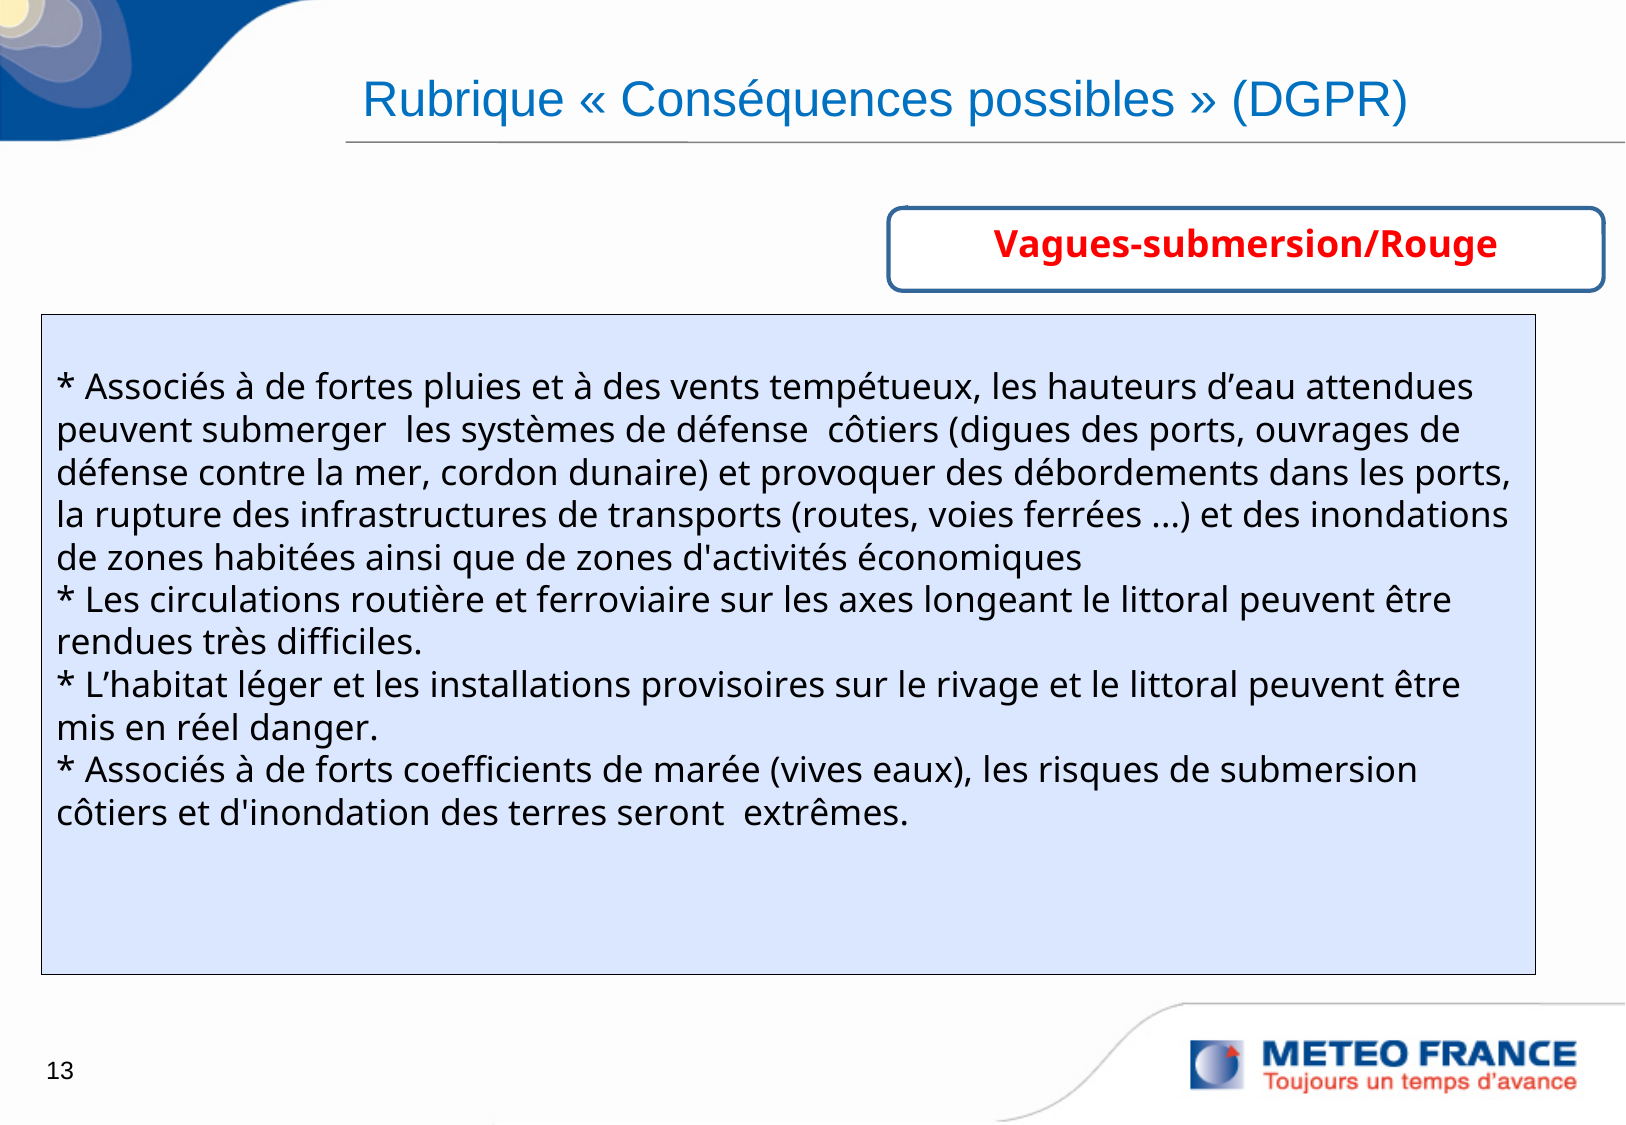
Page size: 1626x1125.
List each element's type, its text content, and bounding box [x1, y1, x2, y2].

text_box * Associés à de fortes pluies et à des vents tempétueux, les hauteurs d’eau attendues peuvent submerger les systèmes de défense côtiers (digues des ports, ouvrages de défense contre la mer, cordon dunaire) et provoquer des débordements dans les ports, la rupture des infrastructures de transports (routes, voies ferrées ...) et des inondations de zones habitées ainsi que de zones d'activités économiques * Les circulations routière et ferroviaire sur les axes longeant le littoral peuvent être rendues très difficiles. * L’habitat léger et les installations provisoires sur le rivage et le littoral peuvent être mis en réel danger. * Associés à de forts coefficients de marée (vives eaux), les risques de submersion côtiers et d'inondation des terres seront extrêmes. [41, 314, 1536, 975]
title Rubrique « Conséquences possibles » (DGPR) [347, 64, 1626, 139]
picture [0, 0, 1626, 1125]
text_box Vagues-submersion/Rouge [888, 207, 1604, 291]
